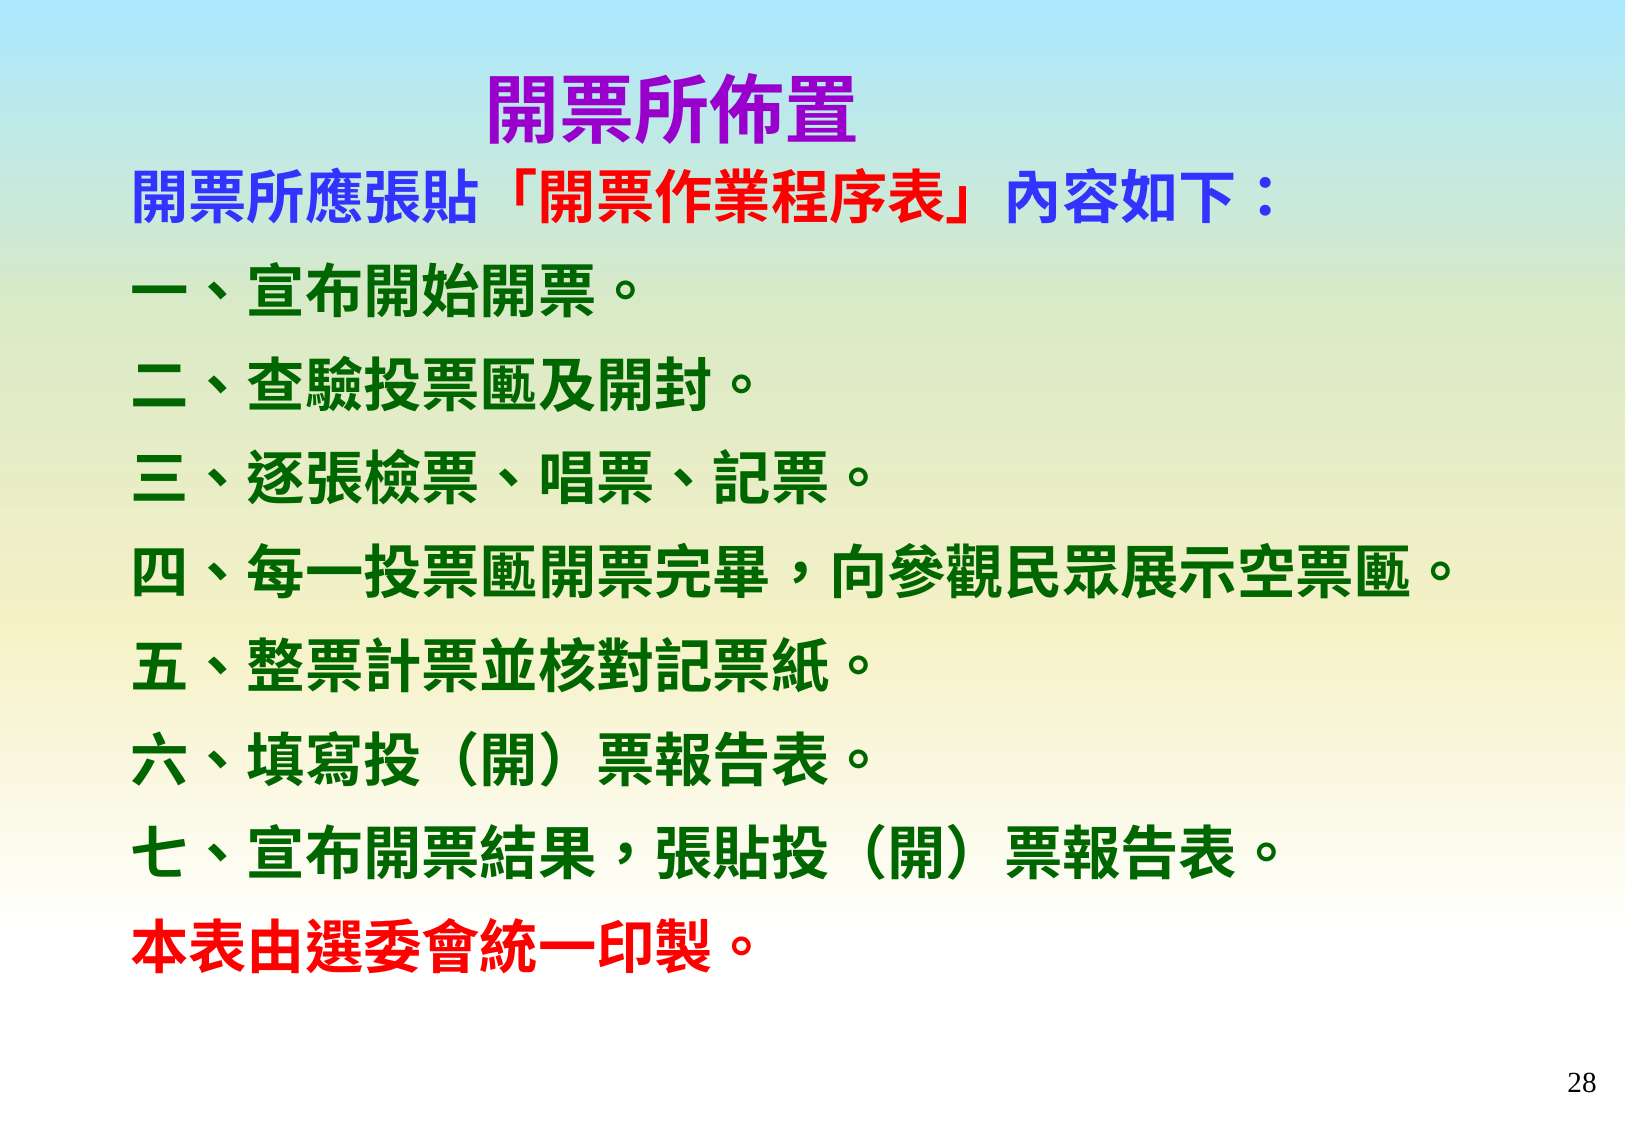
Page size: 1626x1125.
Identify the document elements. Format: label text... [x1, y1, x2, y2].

picture [0, 0, 1626, 1125]
text_box 28 [1273, 1055, 1612, 1124]
text_box 開票所應張貼「開票作業程序表」內容如下： 一、宣布開始開票。 二、查驗投票匭及開封。 三、逐張檢票、唱票、記票。 四、每一投票匭開票完畢，向參觀民眾展示空票匭。五、整票計票並核對記票紙。 六、填寫投（開）票報告表。 七、宣布開票結果，張貼投（開）票報告表。 本表由選委會統一印製。 [115, 128, 1486, 988]
text_box 開票所佈置 [470, 54, 1049, 161]
